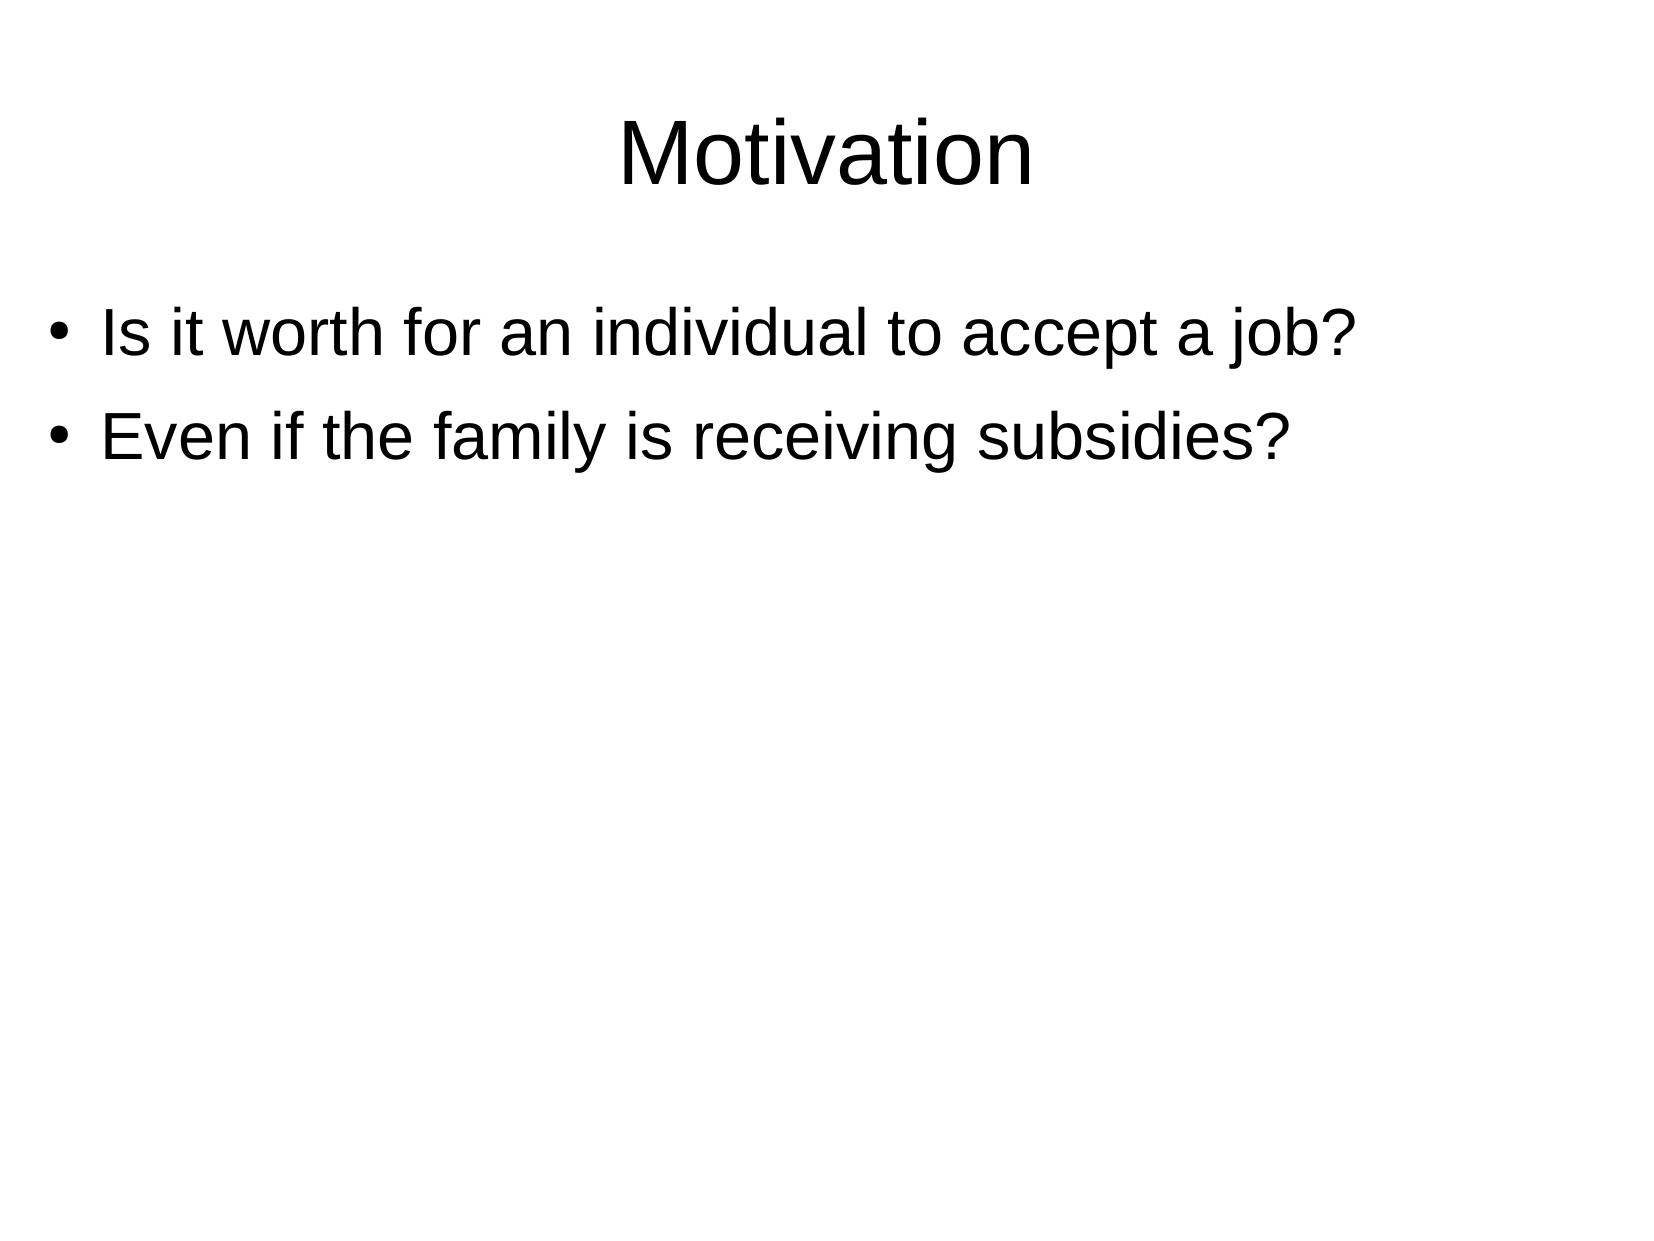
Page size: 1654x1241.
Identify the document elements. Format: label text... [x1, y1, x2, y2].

list Is it worth for an individual to accept a job? Even if the family is receiving subsidies? [29, 295, 1533, 1077]
title Motivation [82, 49, 1571, 257]
